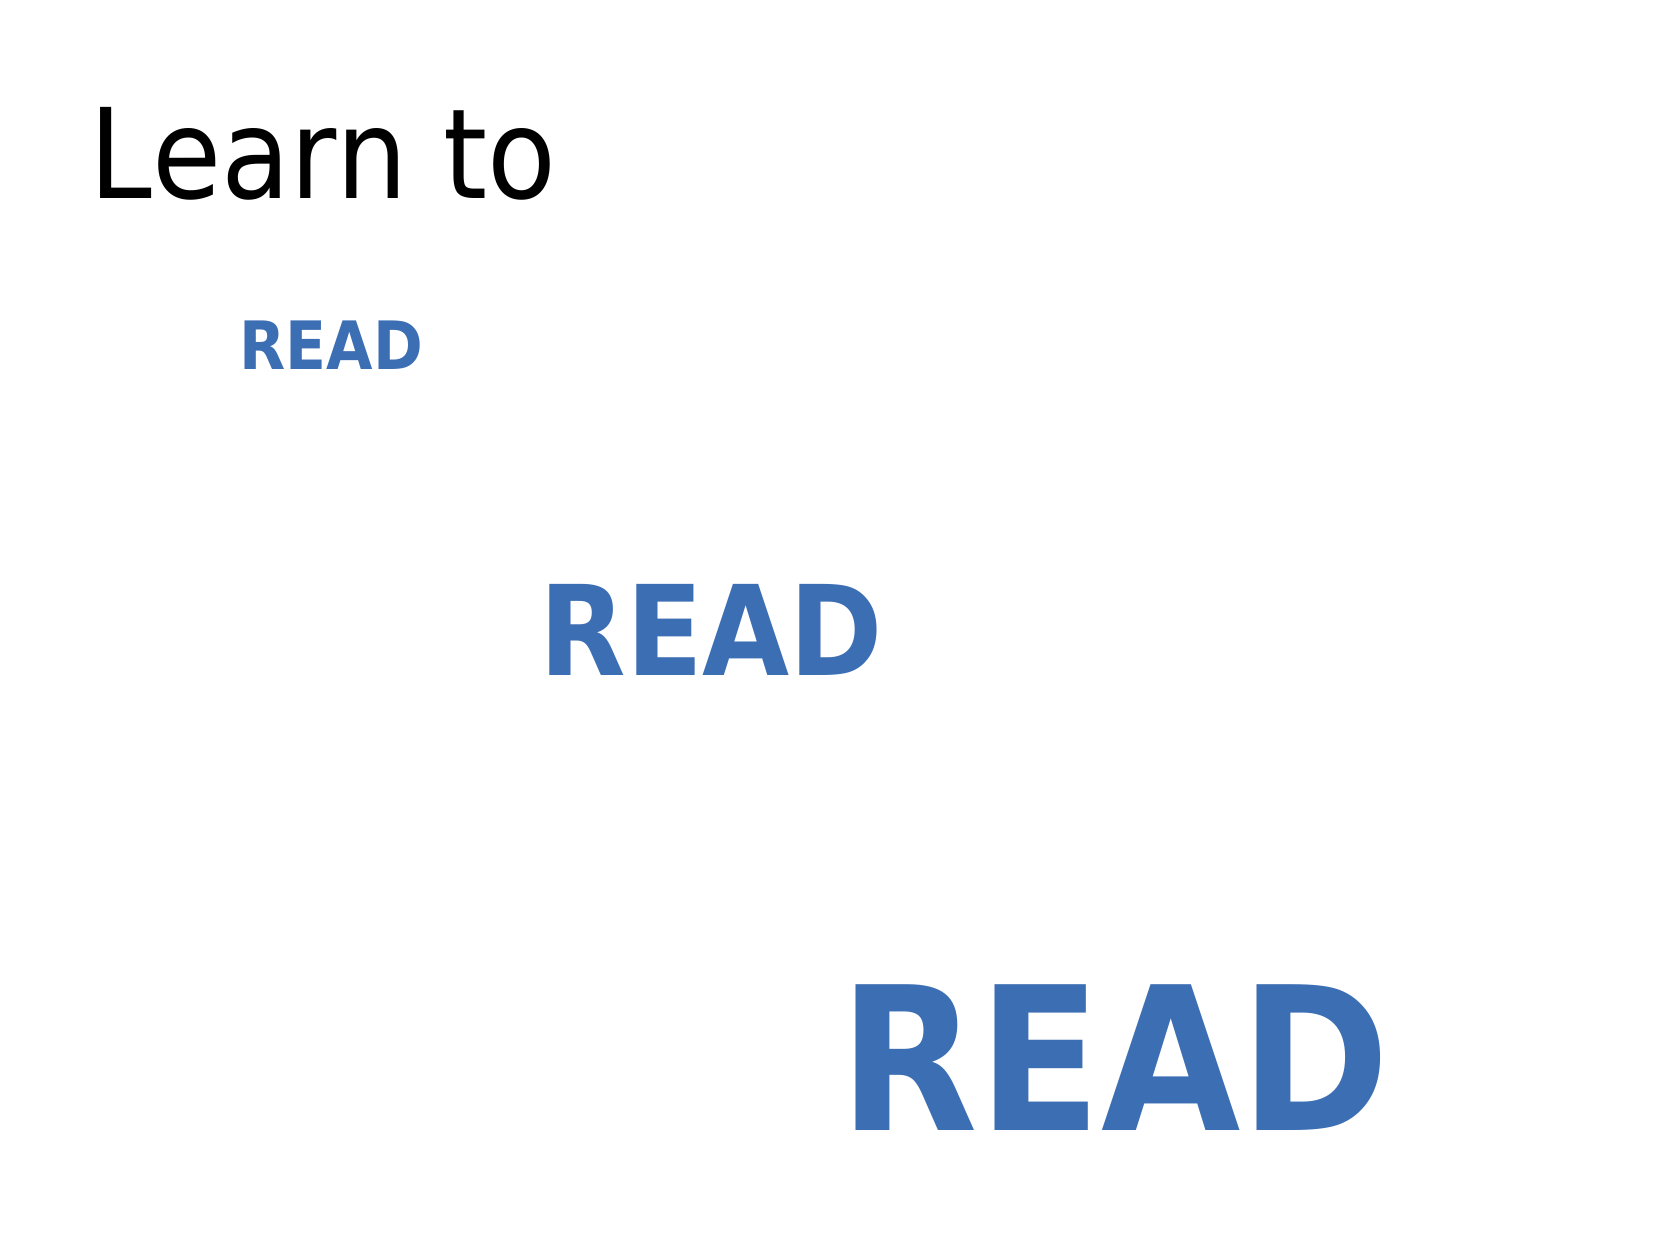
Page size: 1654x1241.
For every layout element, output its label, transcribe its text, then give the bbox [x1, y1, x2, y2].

text_box Learn to [75, 75, 1501, 263]
text_box READ [825, 937, 1501, 1186]
text_box READ [525, 552, 938, 713]
text_box READ [225, 300, 488, 393]
